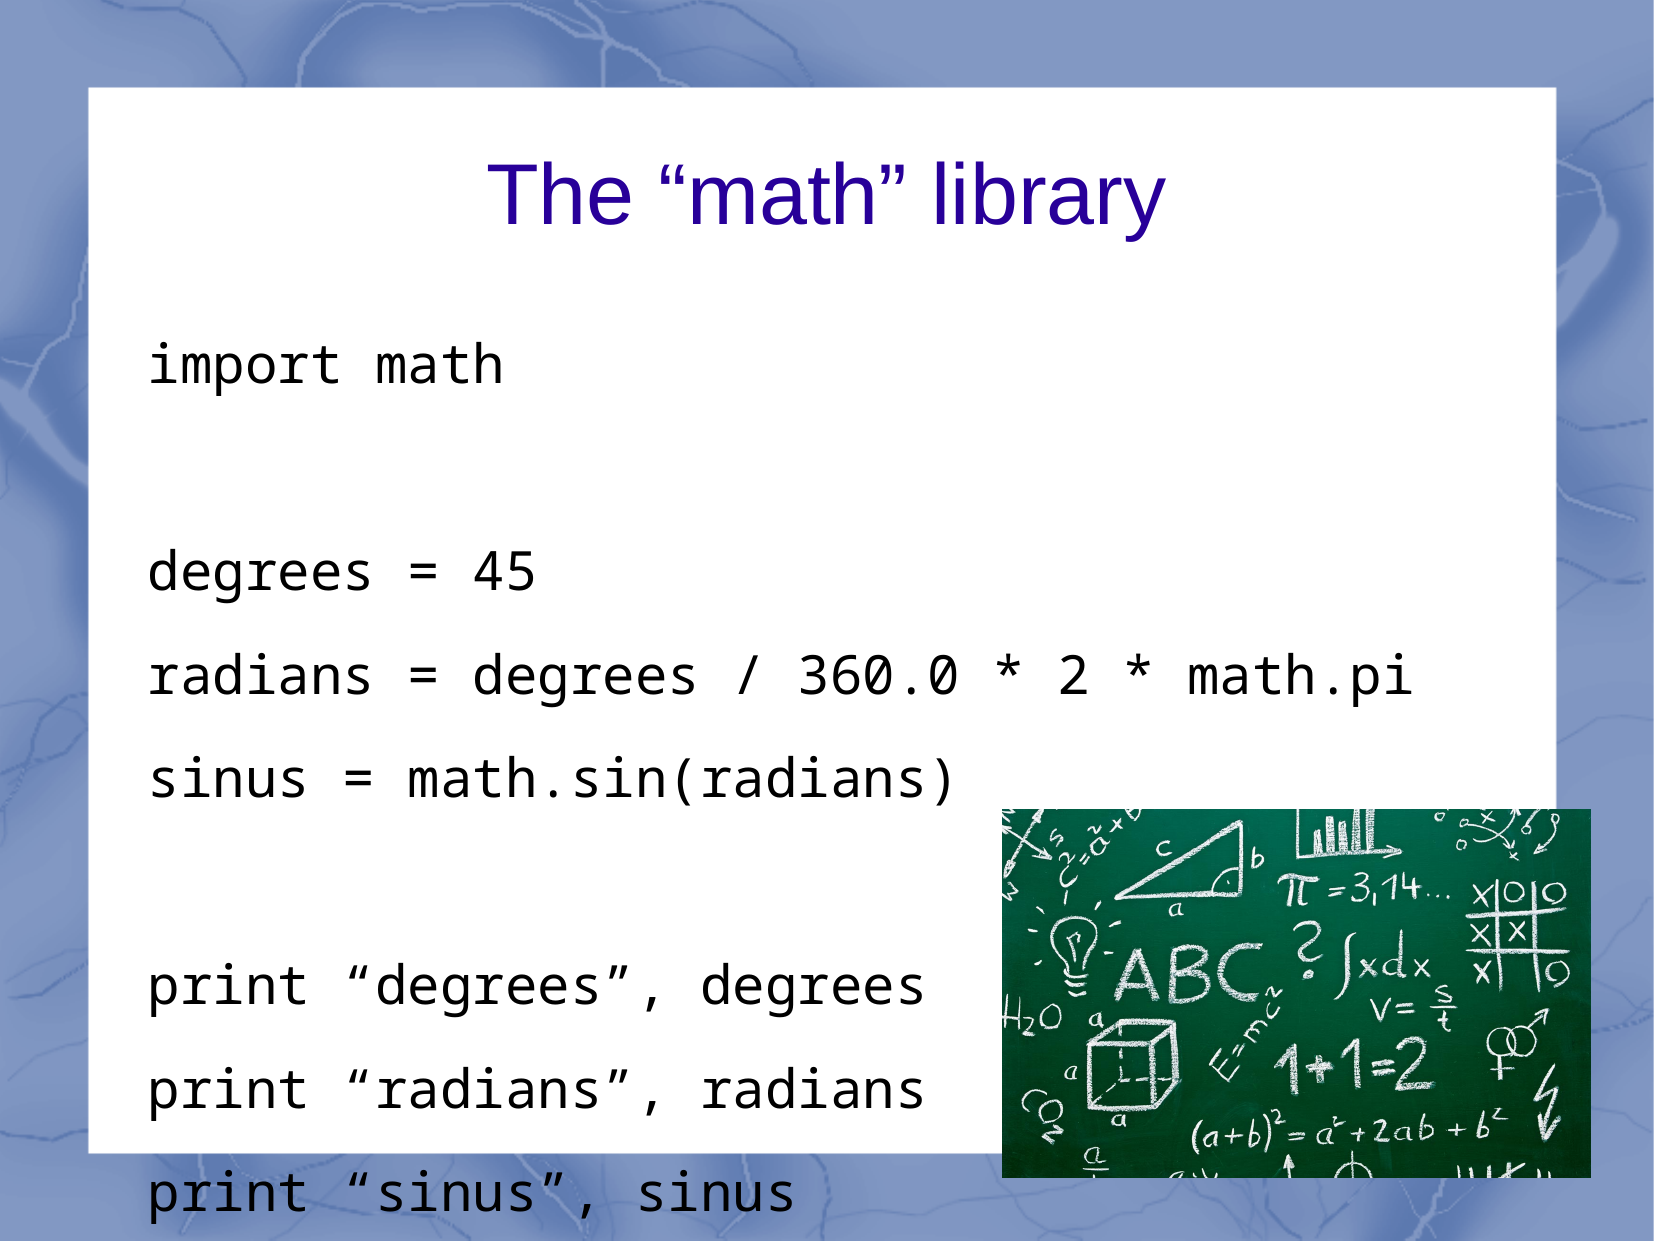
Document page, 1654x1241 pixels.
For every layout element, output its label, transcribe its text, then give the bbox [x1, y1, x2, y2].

picture [0, 0, 1654, 1241]
title The “math” library [118, 90, 1536, 298]
list import math degrees = 45 radians = degrees / 360.0 * 2 * math.pi sinus = math.sin(radians) print “degrees”, degrees print “radians”, radians print “sinus”, sinus [147, 325, 1506, 1130]
